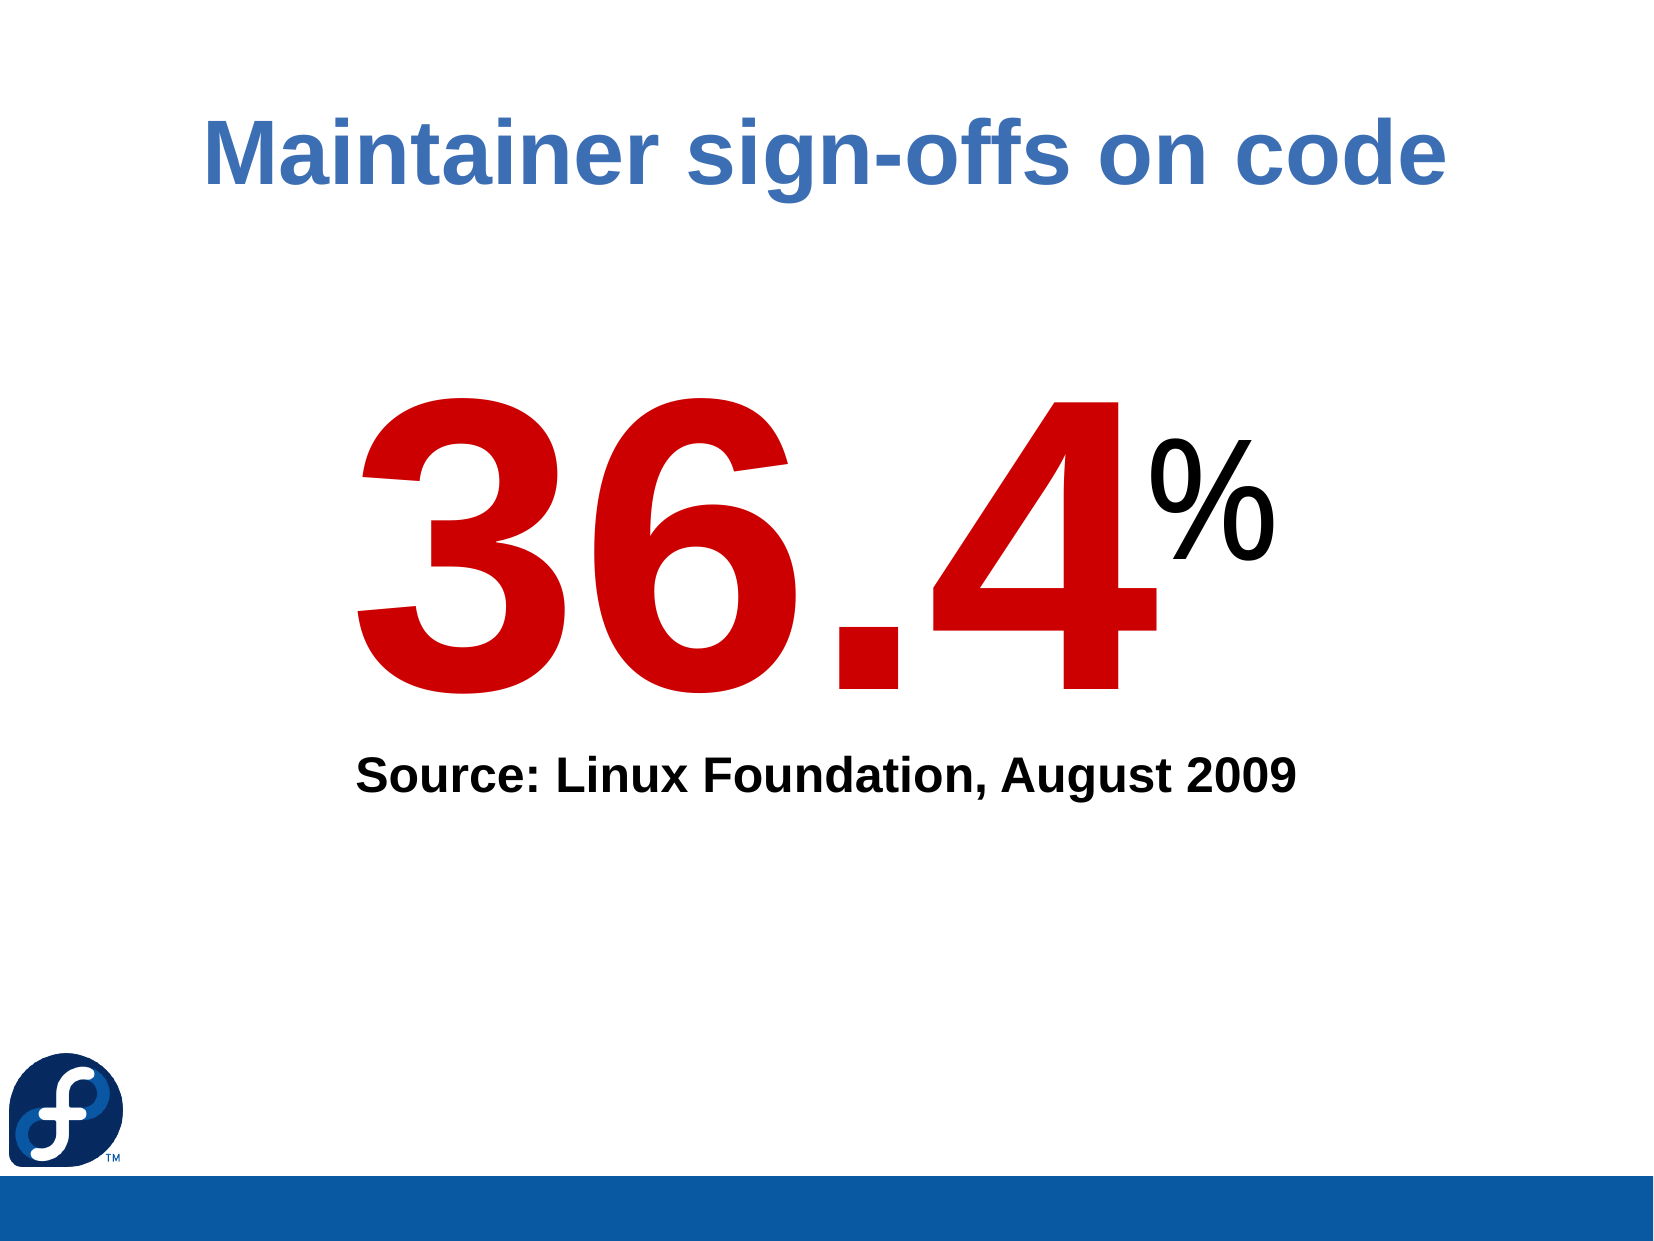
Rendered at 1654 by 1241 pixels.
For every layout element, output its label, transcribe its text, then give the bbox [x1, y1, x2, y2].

title Maintainer sign-offs on code [82, 49, 1571, 257]
picture [0, 1176, 1654, 1241]
text_box 36.4 [303, 305, 1204, 788]
text_box % [1129, 374, 1318, 576]
picture [9, 1053, 123, 1167]
text_box Source: Linux Foundation, August 2009 [226, 740, 1427, 811]
